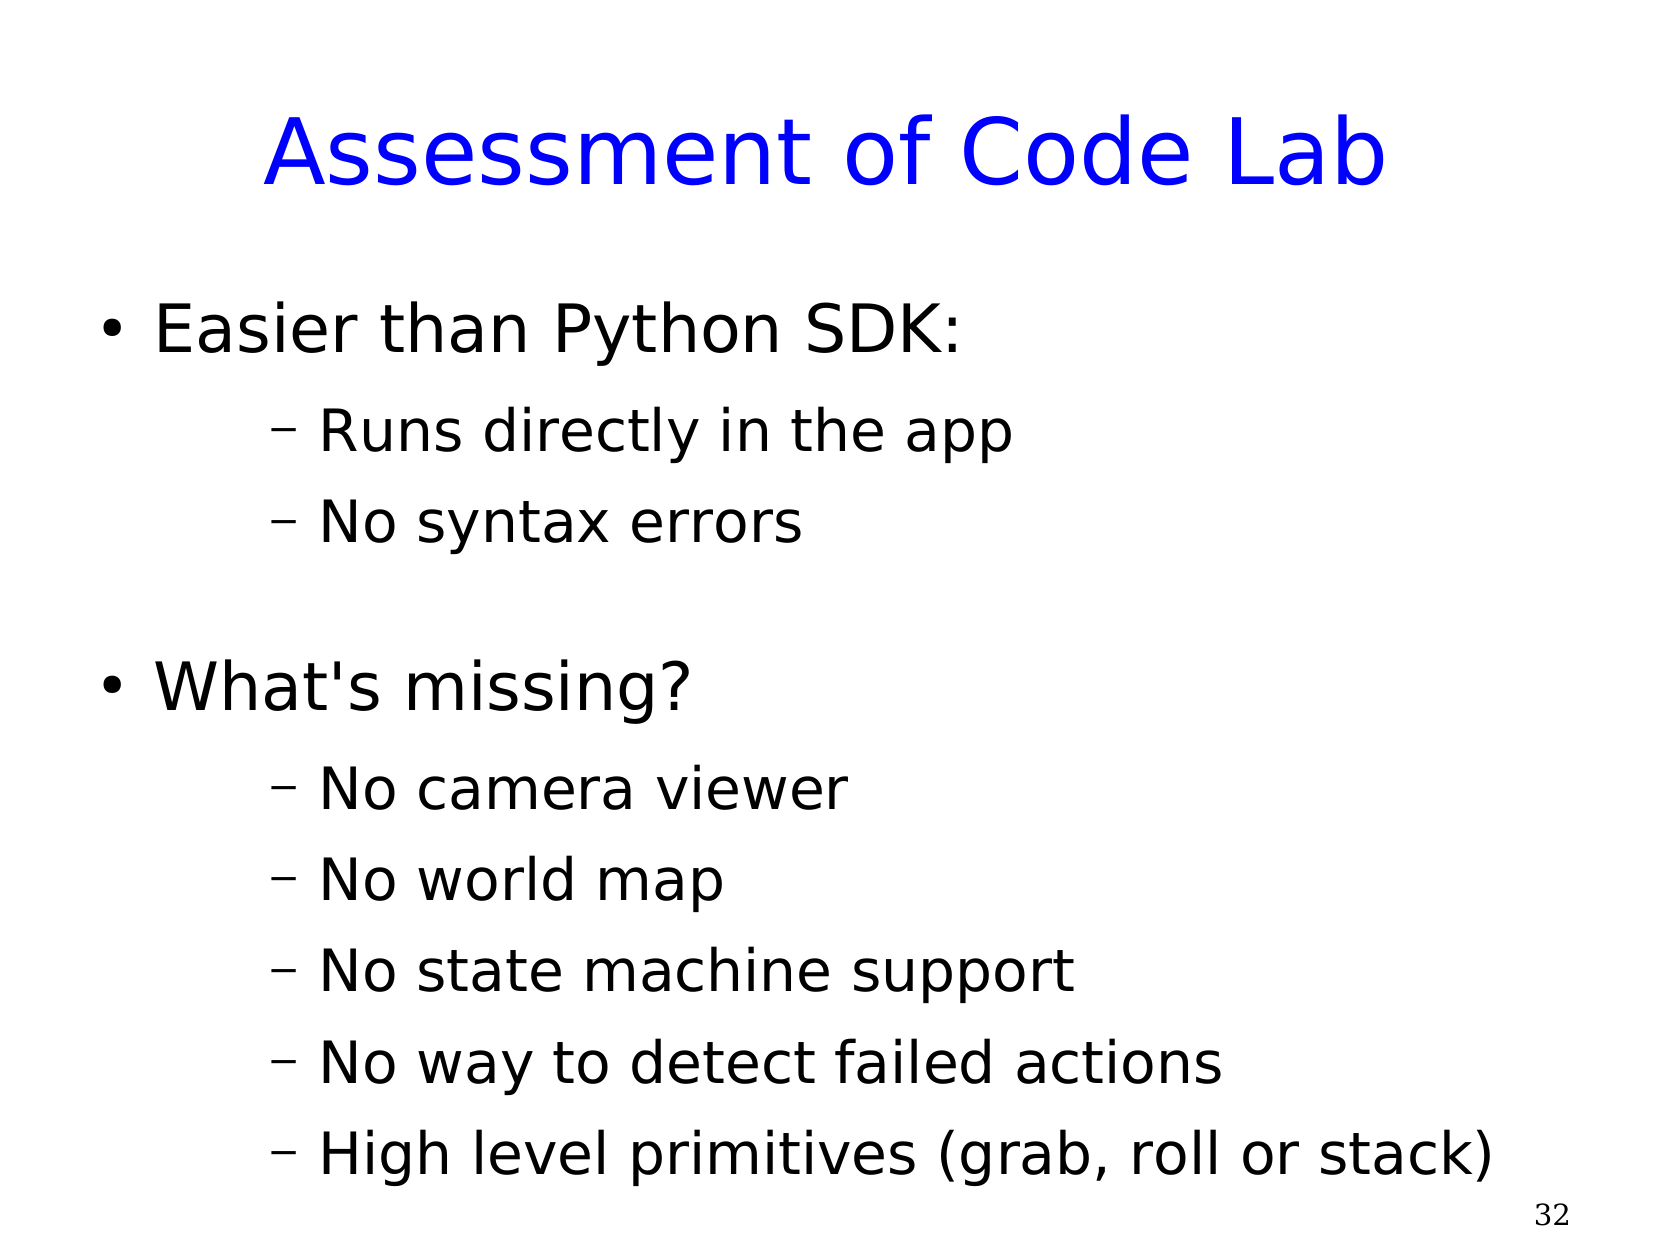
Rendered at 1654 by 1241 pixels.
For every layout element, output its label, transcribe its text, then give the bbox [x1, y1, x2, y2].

title Assessment of Code Lab [82, 49, 1571, 257]
list Easier than Python SDK: Runs directly in the app No syntax errors What's missing? No camera viewer No world map No state machine support No way to detect failed actions High level primitives (grab, roll or stack) [82, 290, 1571, 1189]
